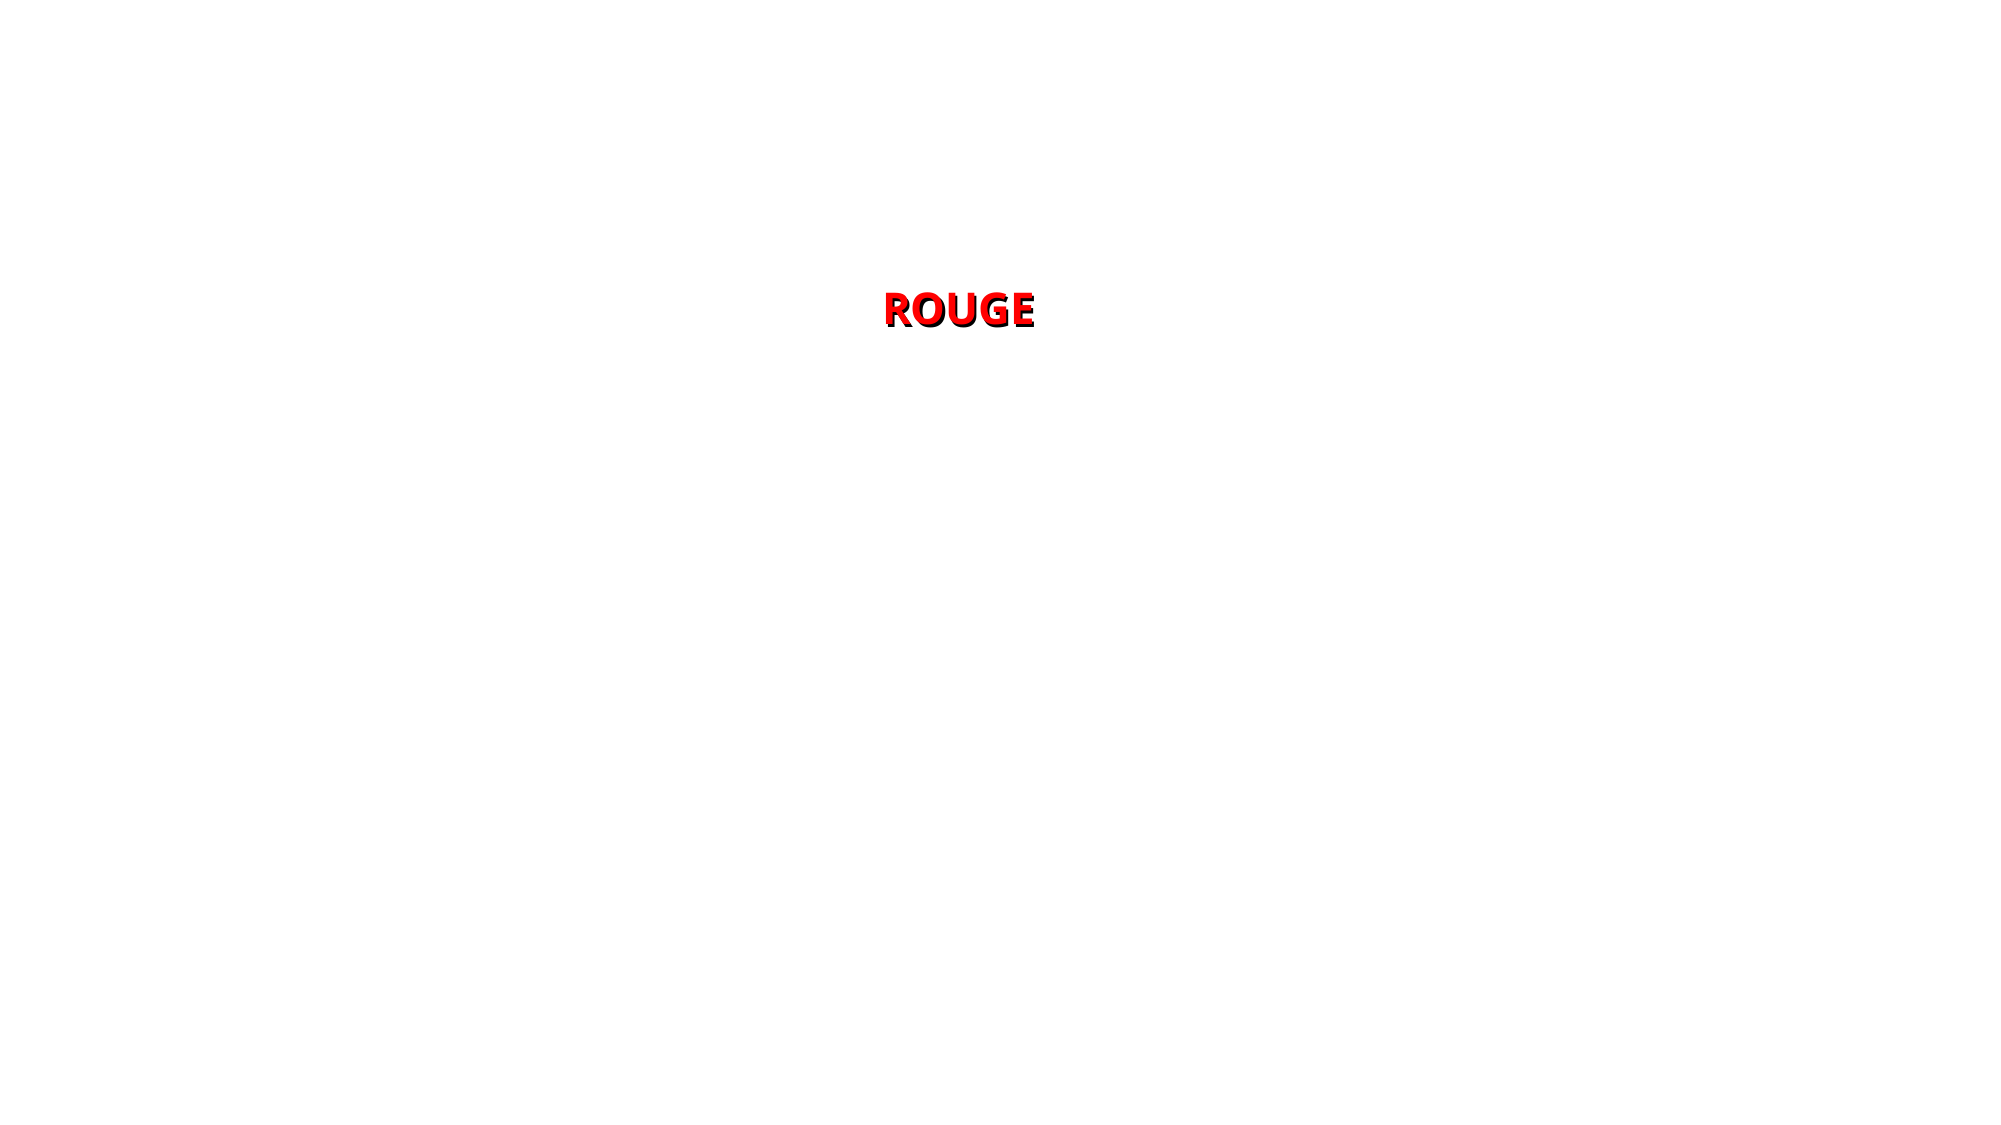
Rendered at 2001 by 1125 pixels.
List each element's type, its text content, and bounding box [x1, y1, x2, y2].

subtitle Le logiciel étant mal paramétré, il oublie souvent de comptabiliser des points, notamment pour les collègues arrivant en rapprochement de conjoint à l’inter. Il faut vérifier votre barème et y corriger en ROUGE les erreurs qui persistent. Ne pas oublier de nous envoyer un double afin que l’on vérifie auprès du rectorat que les erreurs ont bien été corrigées. S’il vous reste des questions c’est le moment ! [96, 168, 1865, 799]
